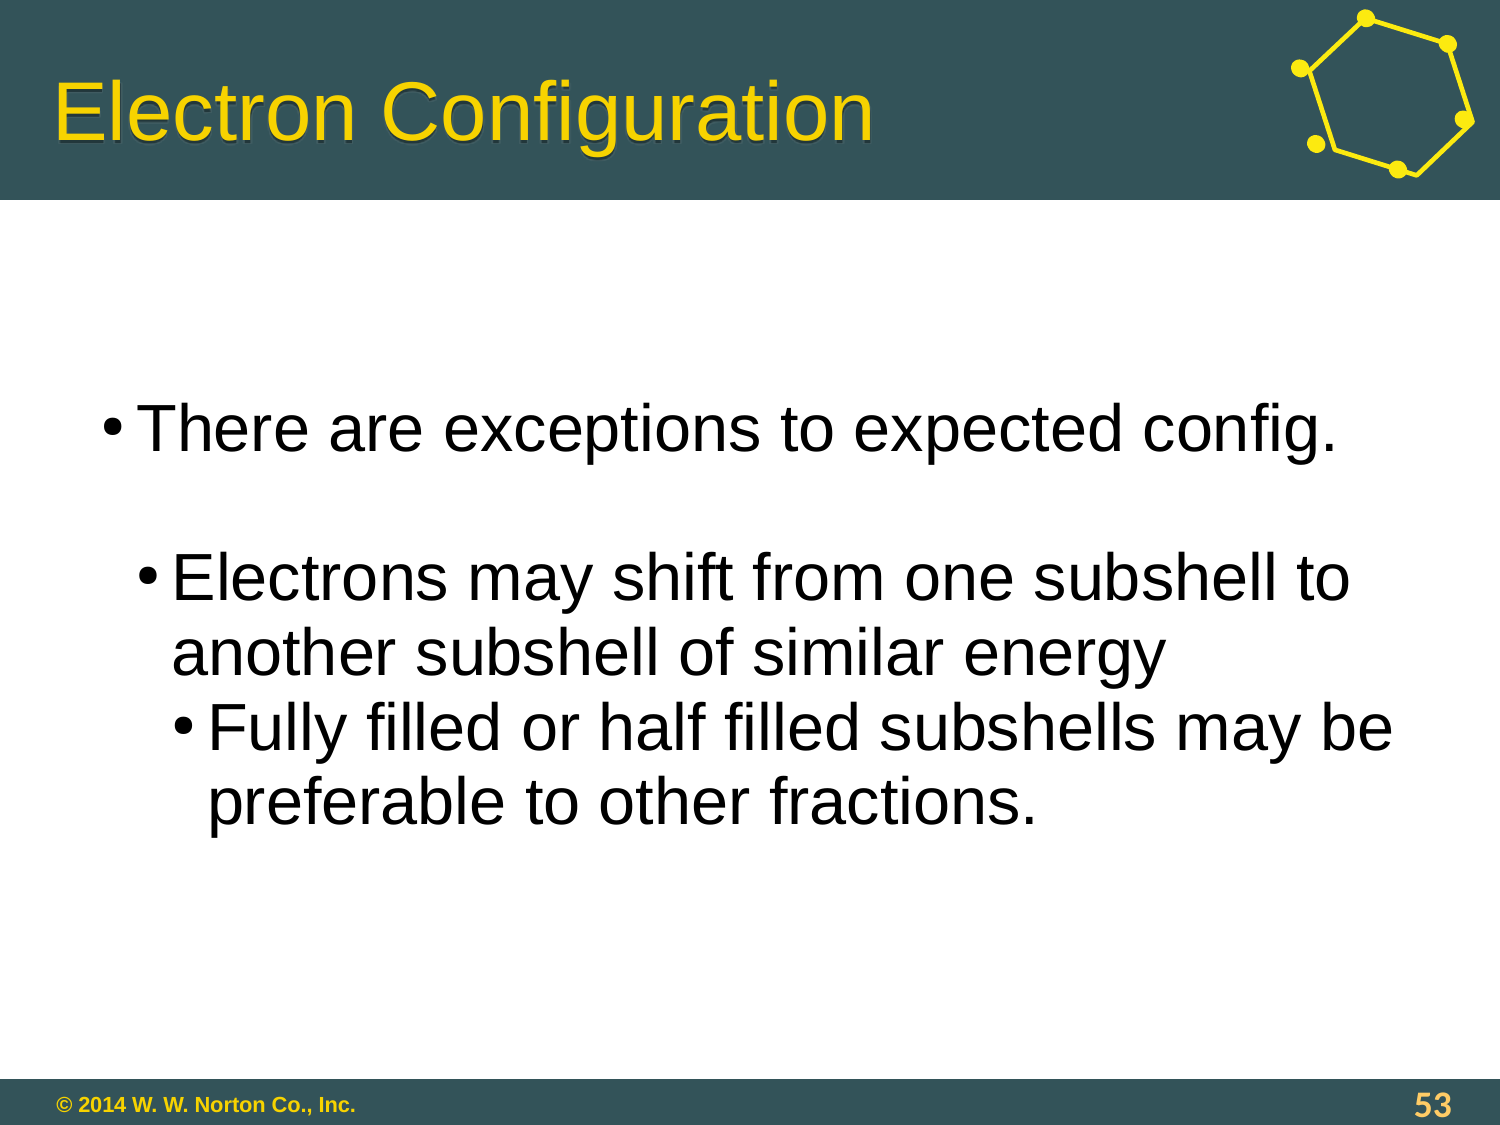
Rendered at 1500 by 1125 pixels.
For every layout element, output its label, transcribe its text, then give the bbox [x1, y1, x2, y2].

title Electron Configuration [37, 19, 1118, 195]
text_box There are exceptions to expected config. Electrons may shift from one subshell to another subshell of similar energy Fully filled or half filled subshells may be preferable to other fractions. [30, 224, 1433, 931]
slide_number <number> [1390, 1076, 1468, 1125]
